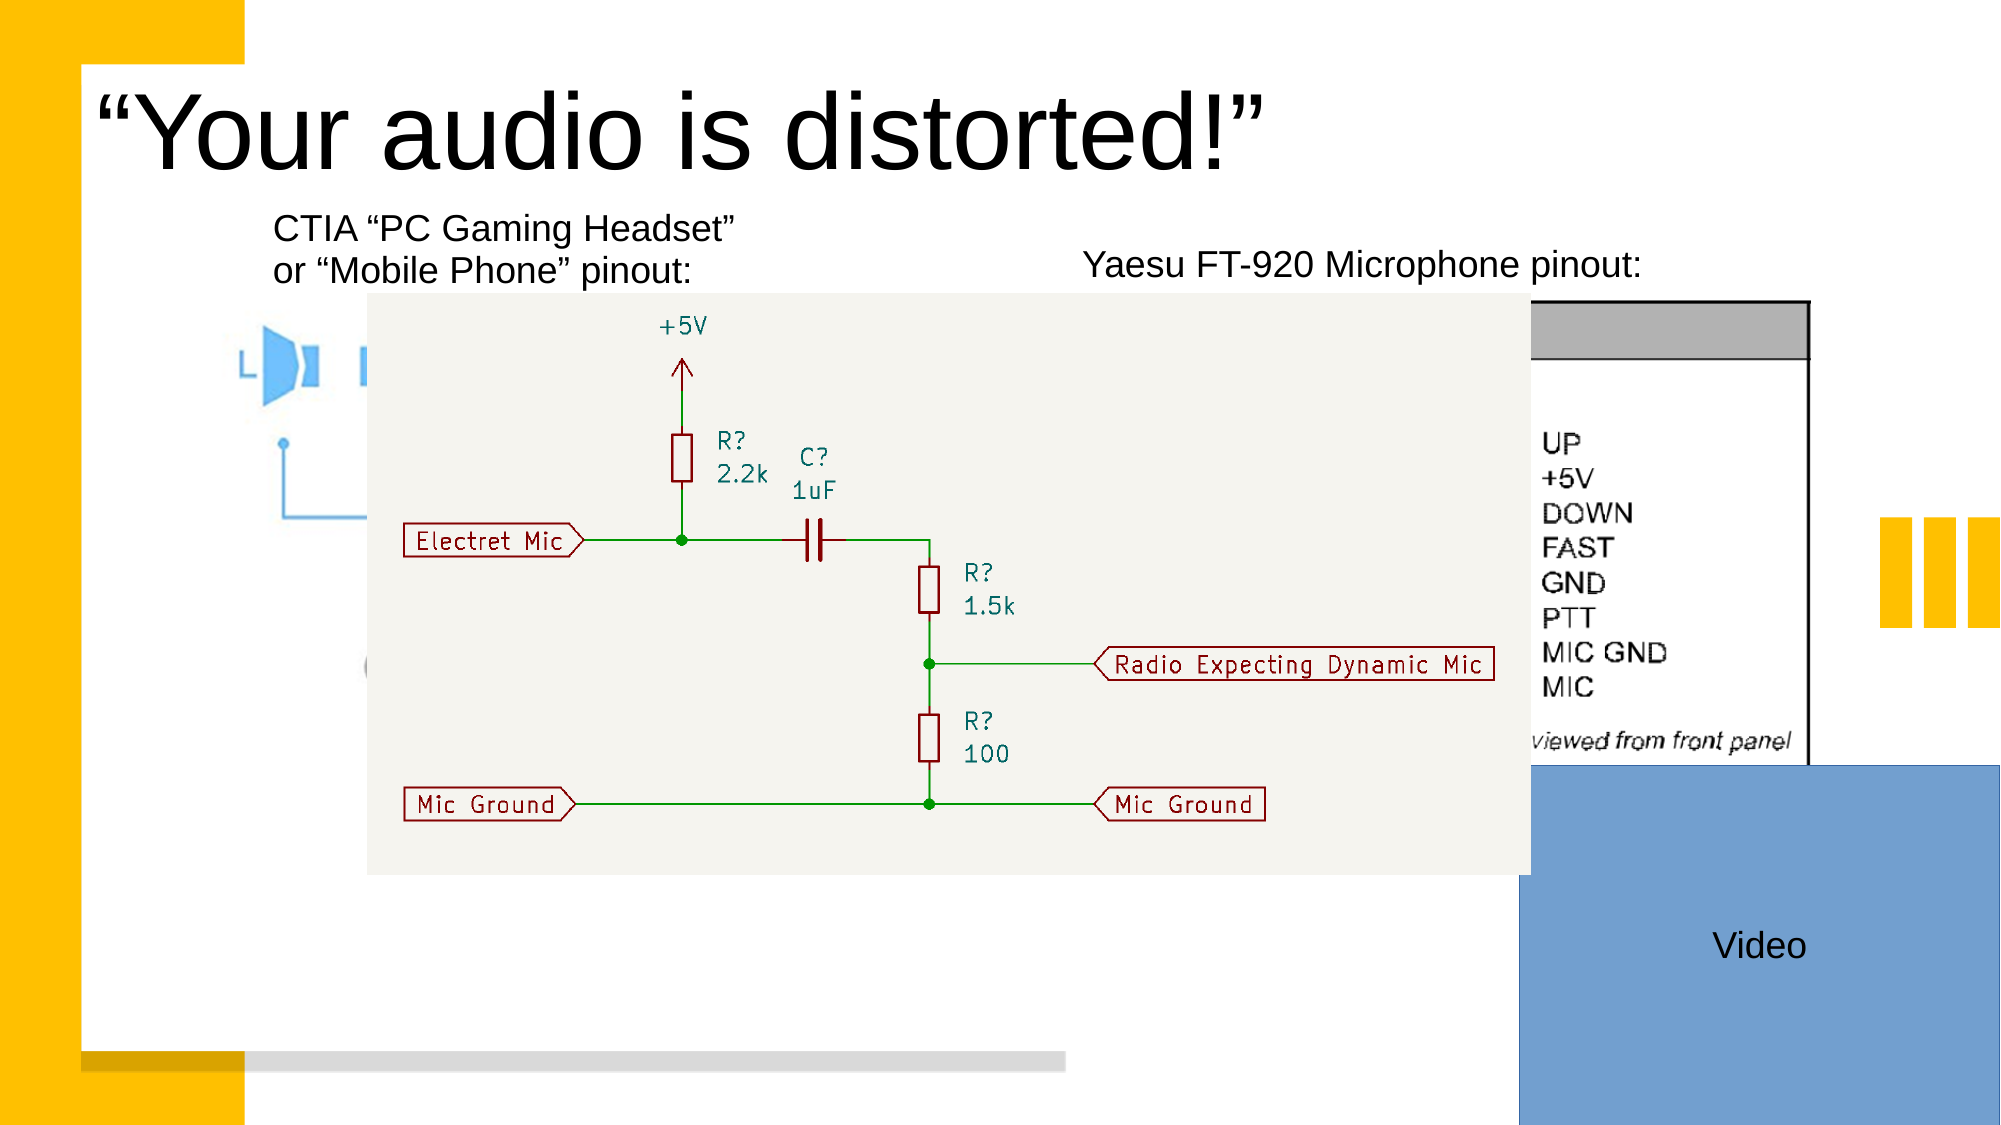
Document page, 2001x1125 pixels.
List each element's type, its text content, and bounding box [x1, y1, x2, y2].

text_box Yaesu FT-920 Microphone pinout: [1067, 236, 1658, 294]
picture [210, 293, 1811, 875]
text_box Video [1519, 765, 2000, 1125]
text_box CTIA “PC Gaming Headset” or “Mobile Phone” pinout: [258, 200, 751, 299]
text_box “Your audio is distorted!” [81, 64, 1921, 201]
text_box [0, 0, 2000, 1125]
